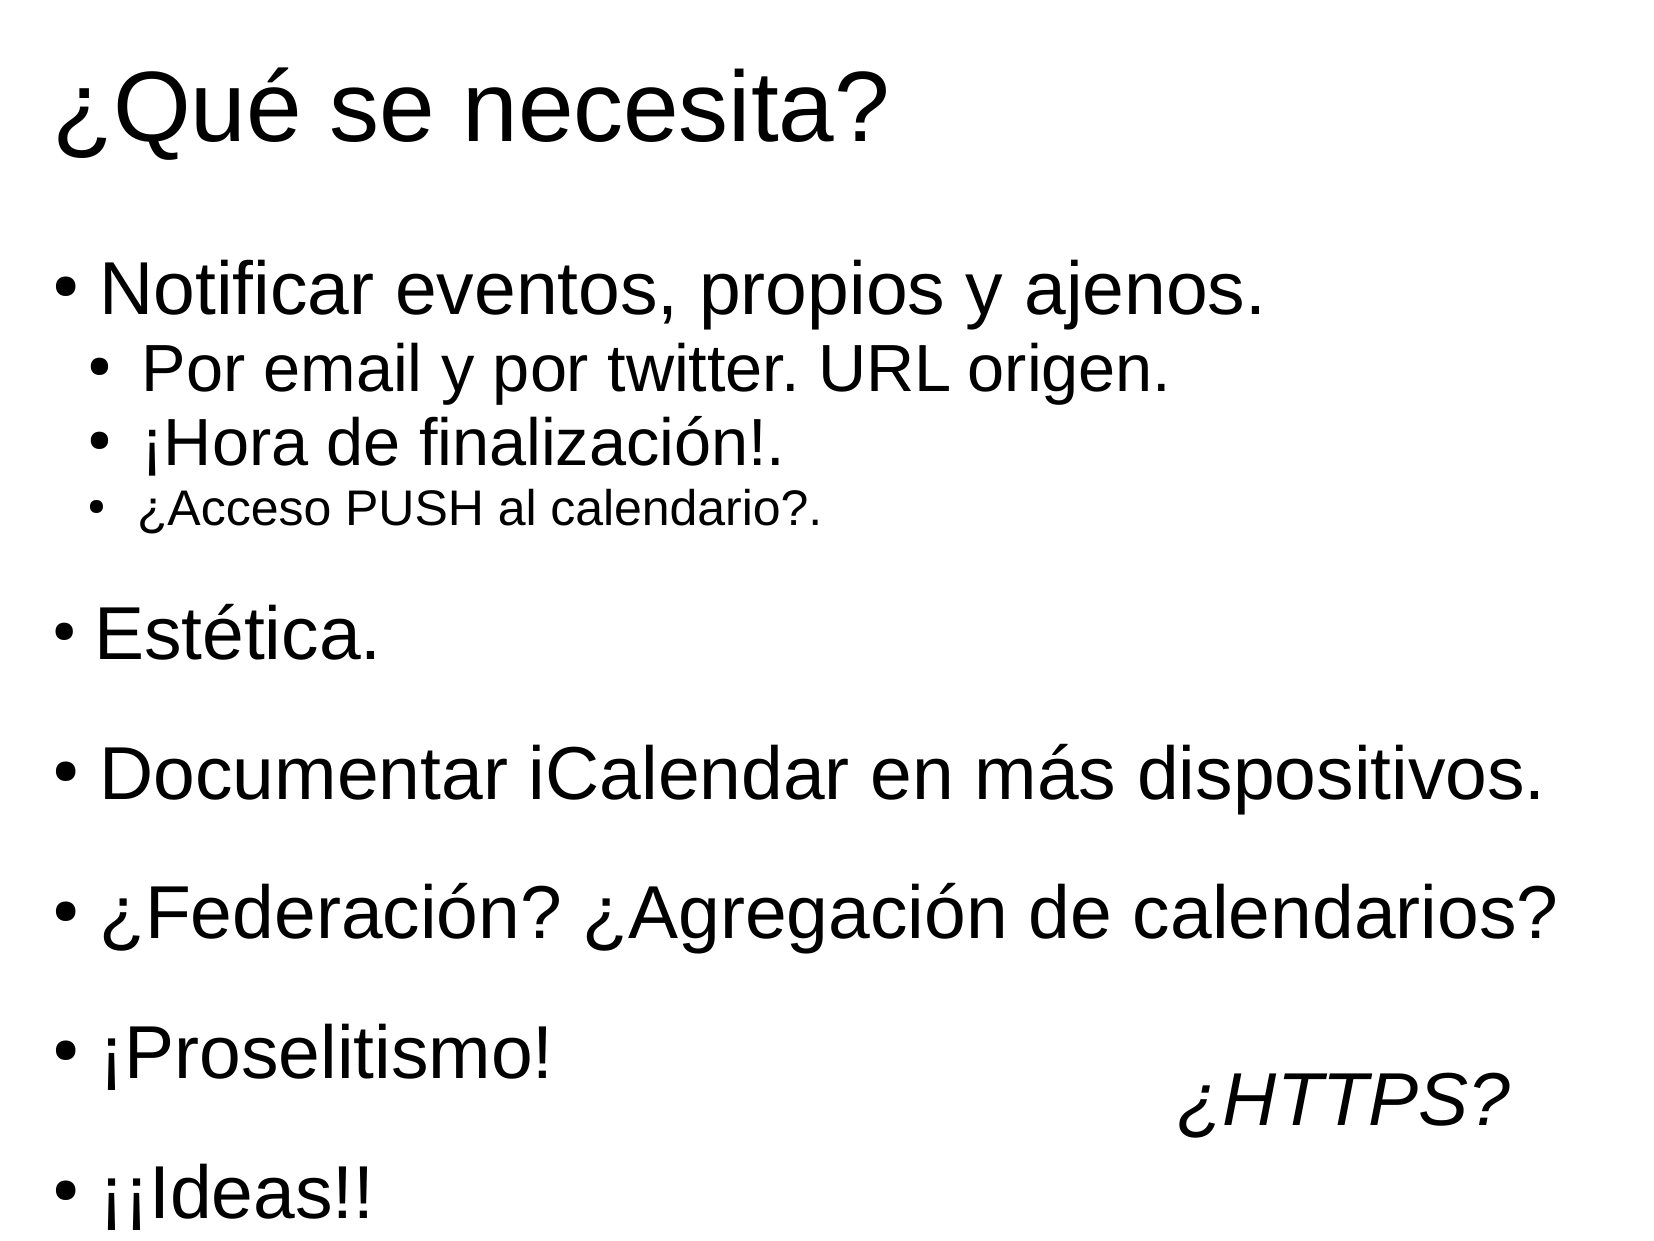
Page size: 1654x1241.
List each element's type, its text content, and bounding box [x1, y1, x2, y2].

text_box ¿Qué se necesita? Notificar eventos, propios y ajenos. Por email y por twitter. URL origen. ¡Hora de finalización!. ¿Acceso PUSH al calendario?. Estética. Documentar iCalendar en más dispositivos. ¿Federación? ¿Agregación de calendarios? ¡Proselitismo! ¡¡Ideas!! [37, 43, 1613, 1241]
text_box ¿HTTPS? [1162, 1050, 1538, 1201]
